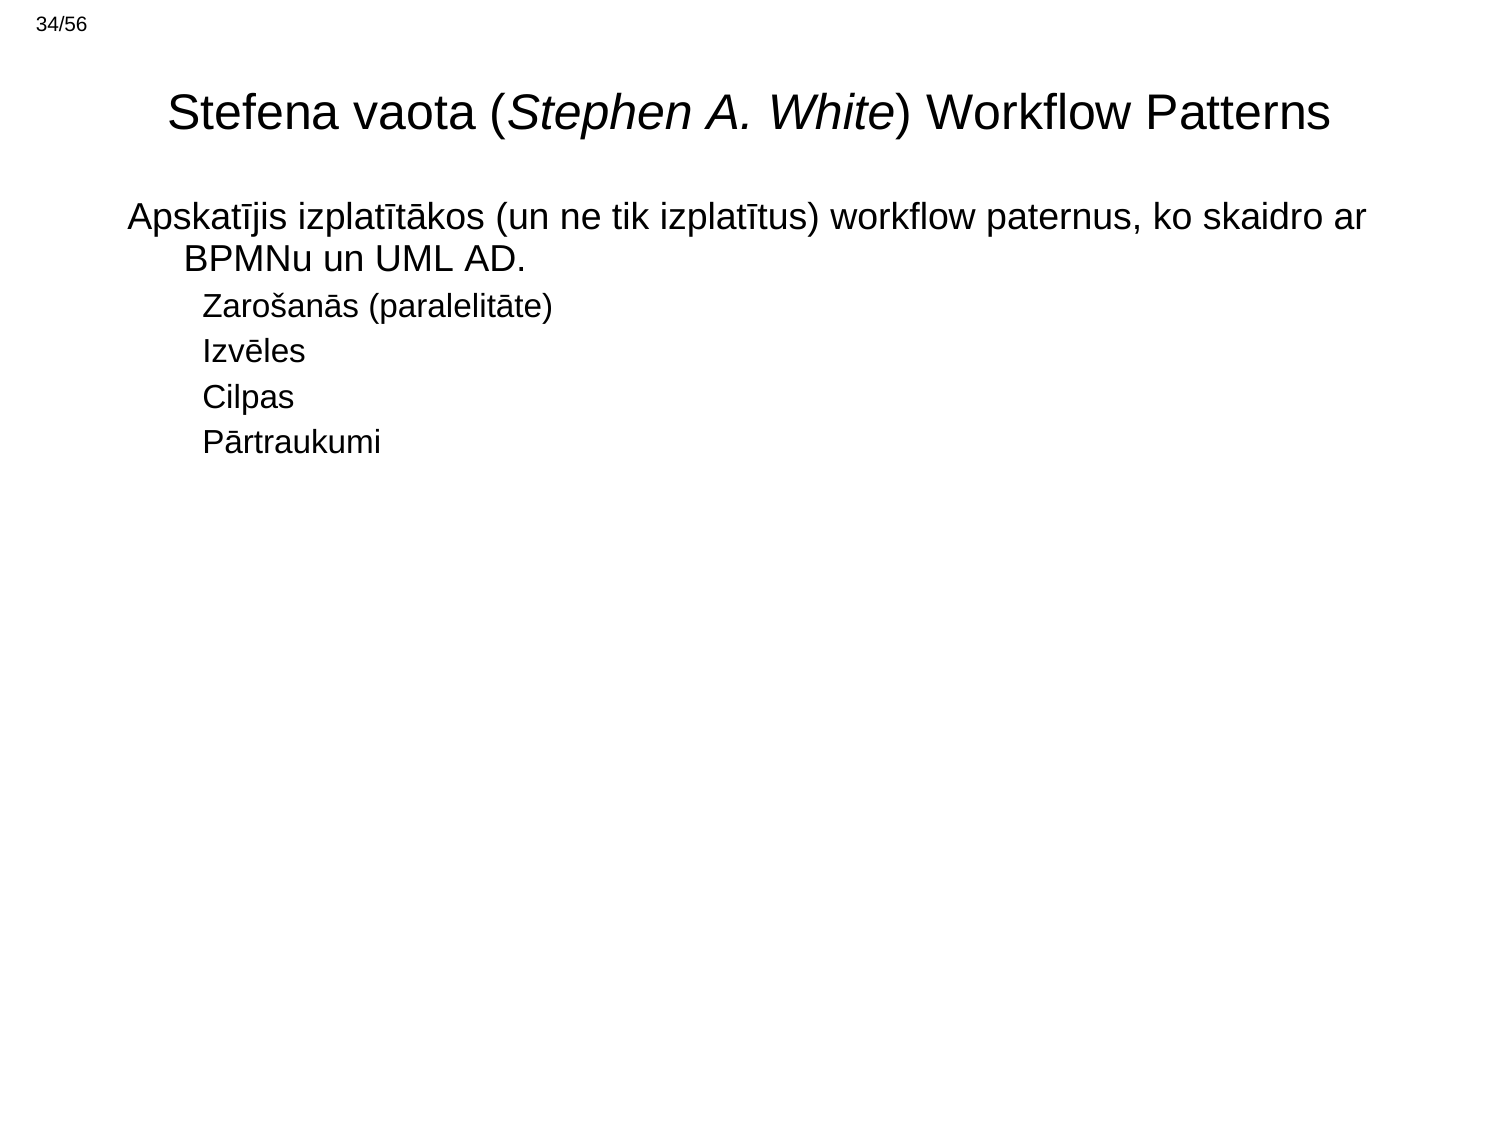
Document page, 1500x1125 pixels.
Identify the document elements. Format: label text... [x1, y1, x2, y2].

title Stefena vaota (Stephen A. White) Workflow Patterns [112, 62, 1388, 163]
list Apskatījis izplatītākos (un ne tik izplatītus) workflow paternus, ko skaidro ar BPMNu un UML AD. Zarošanās (paralelitāte) Izvēles Cilpas Pārtraukumi [112, 187, 1388, 526]
